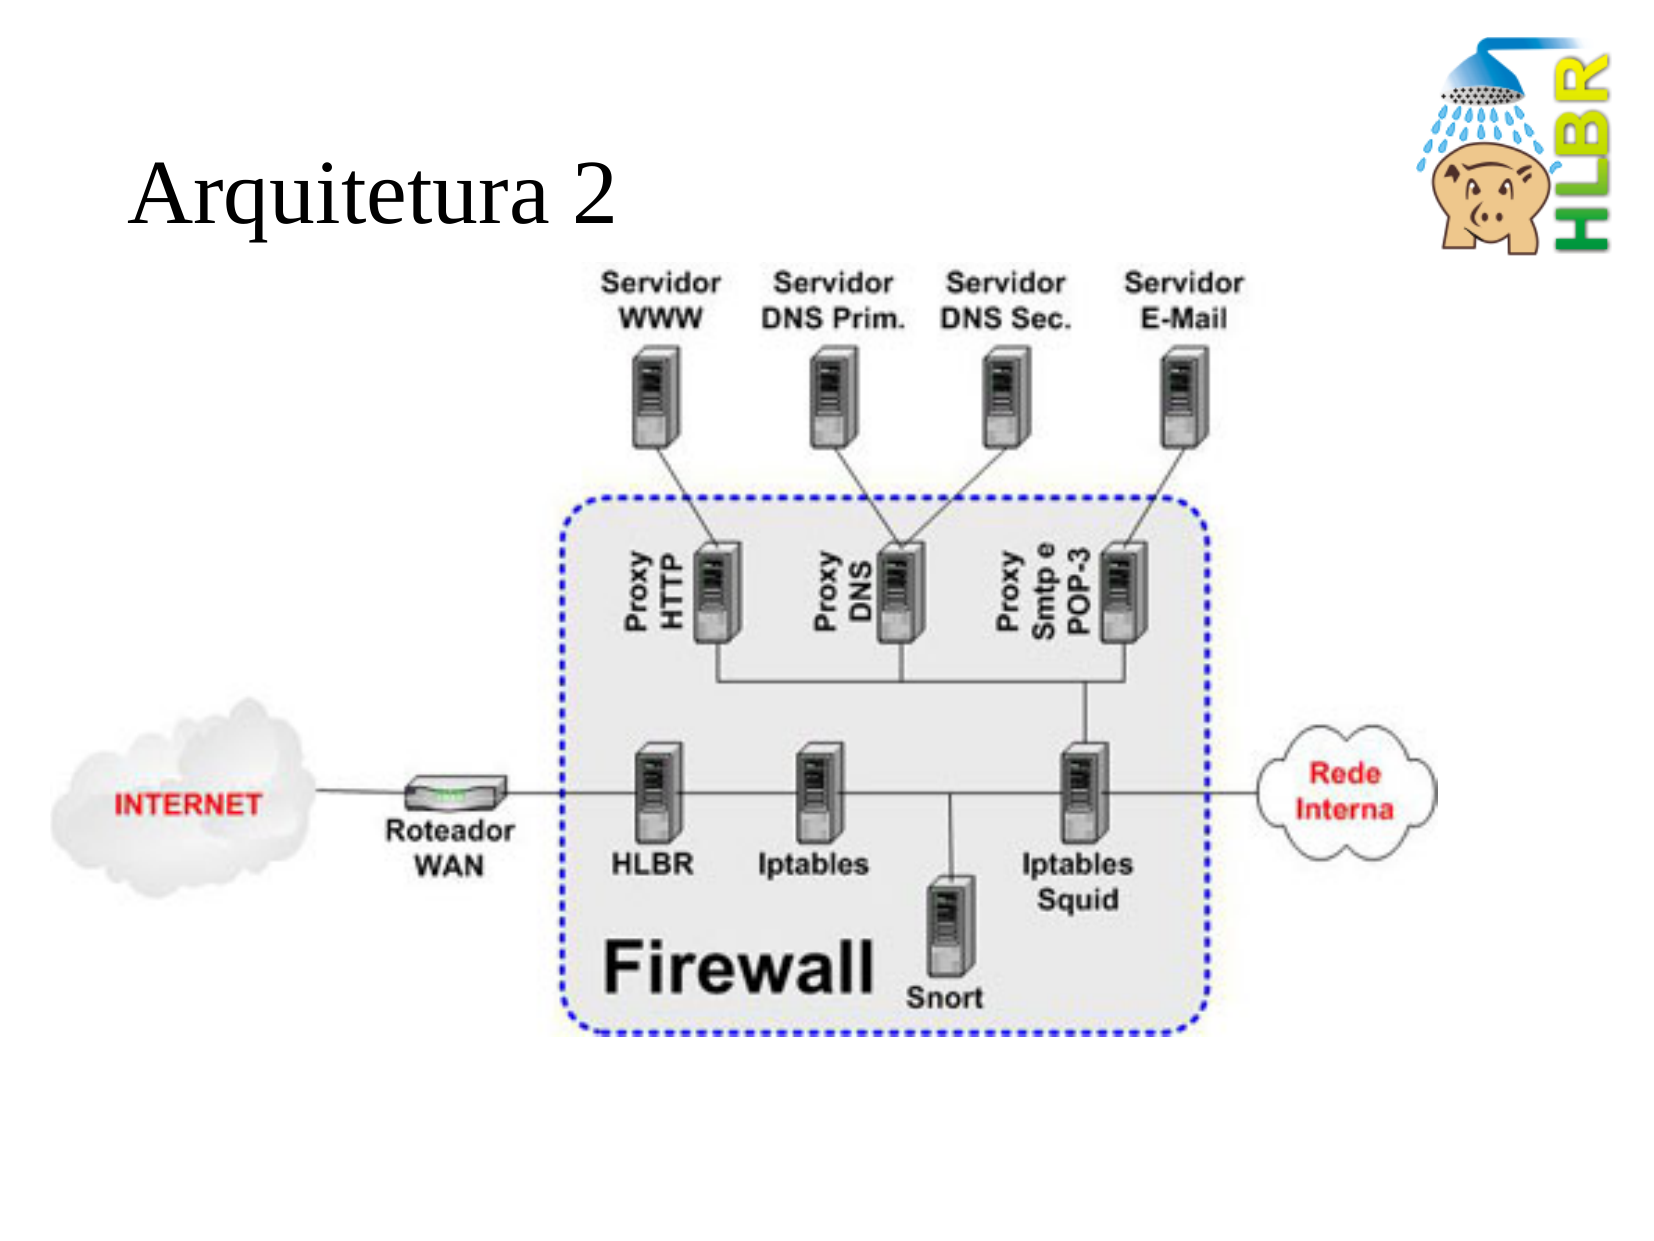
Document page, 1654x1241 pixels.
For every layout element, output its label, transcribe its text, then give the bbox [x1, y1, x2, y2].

picture [50, 262, 1438, 1037]
title Arquitetura 2 [112, 99, 1388, 262]
picture [1416, 37, 1612, 260]
